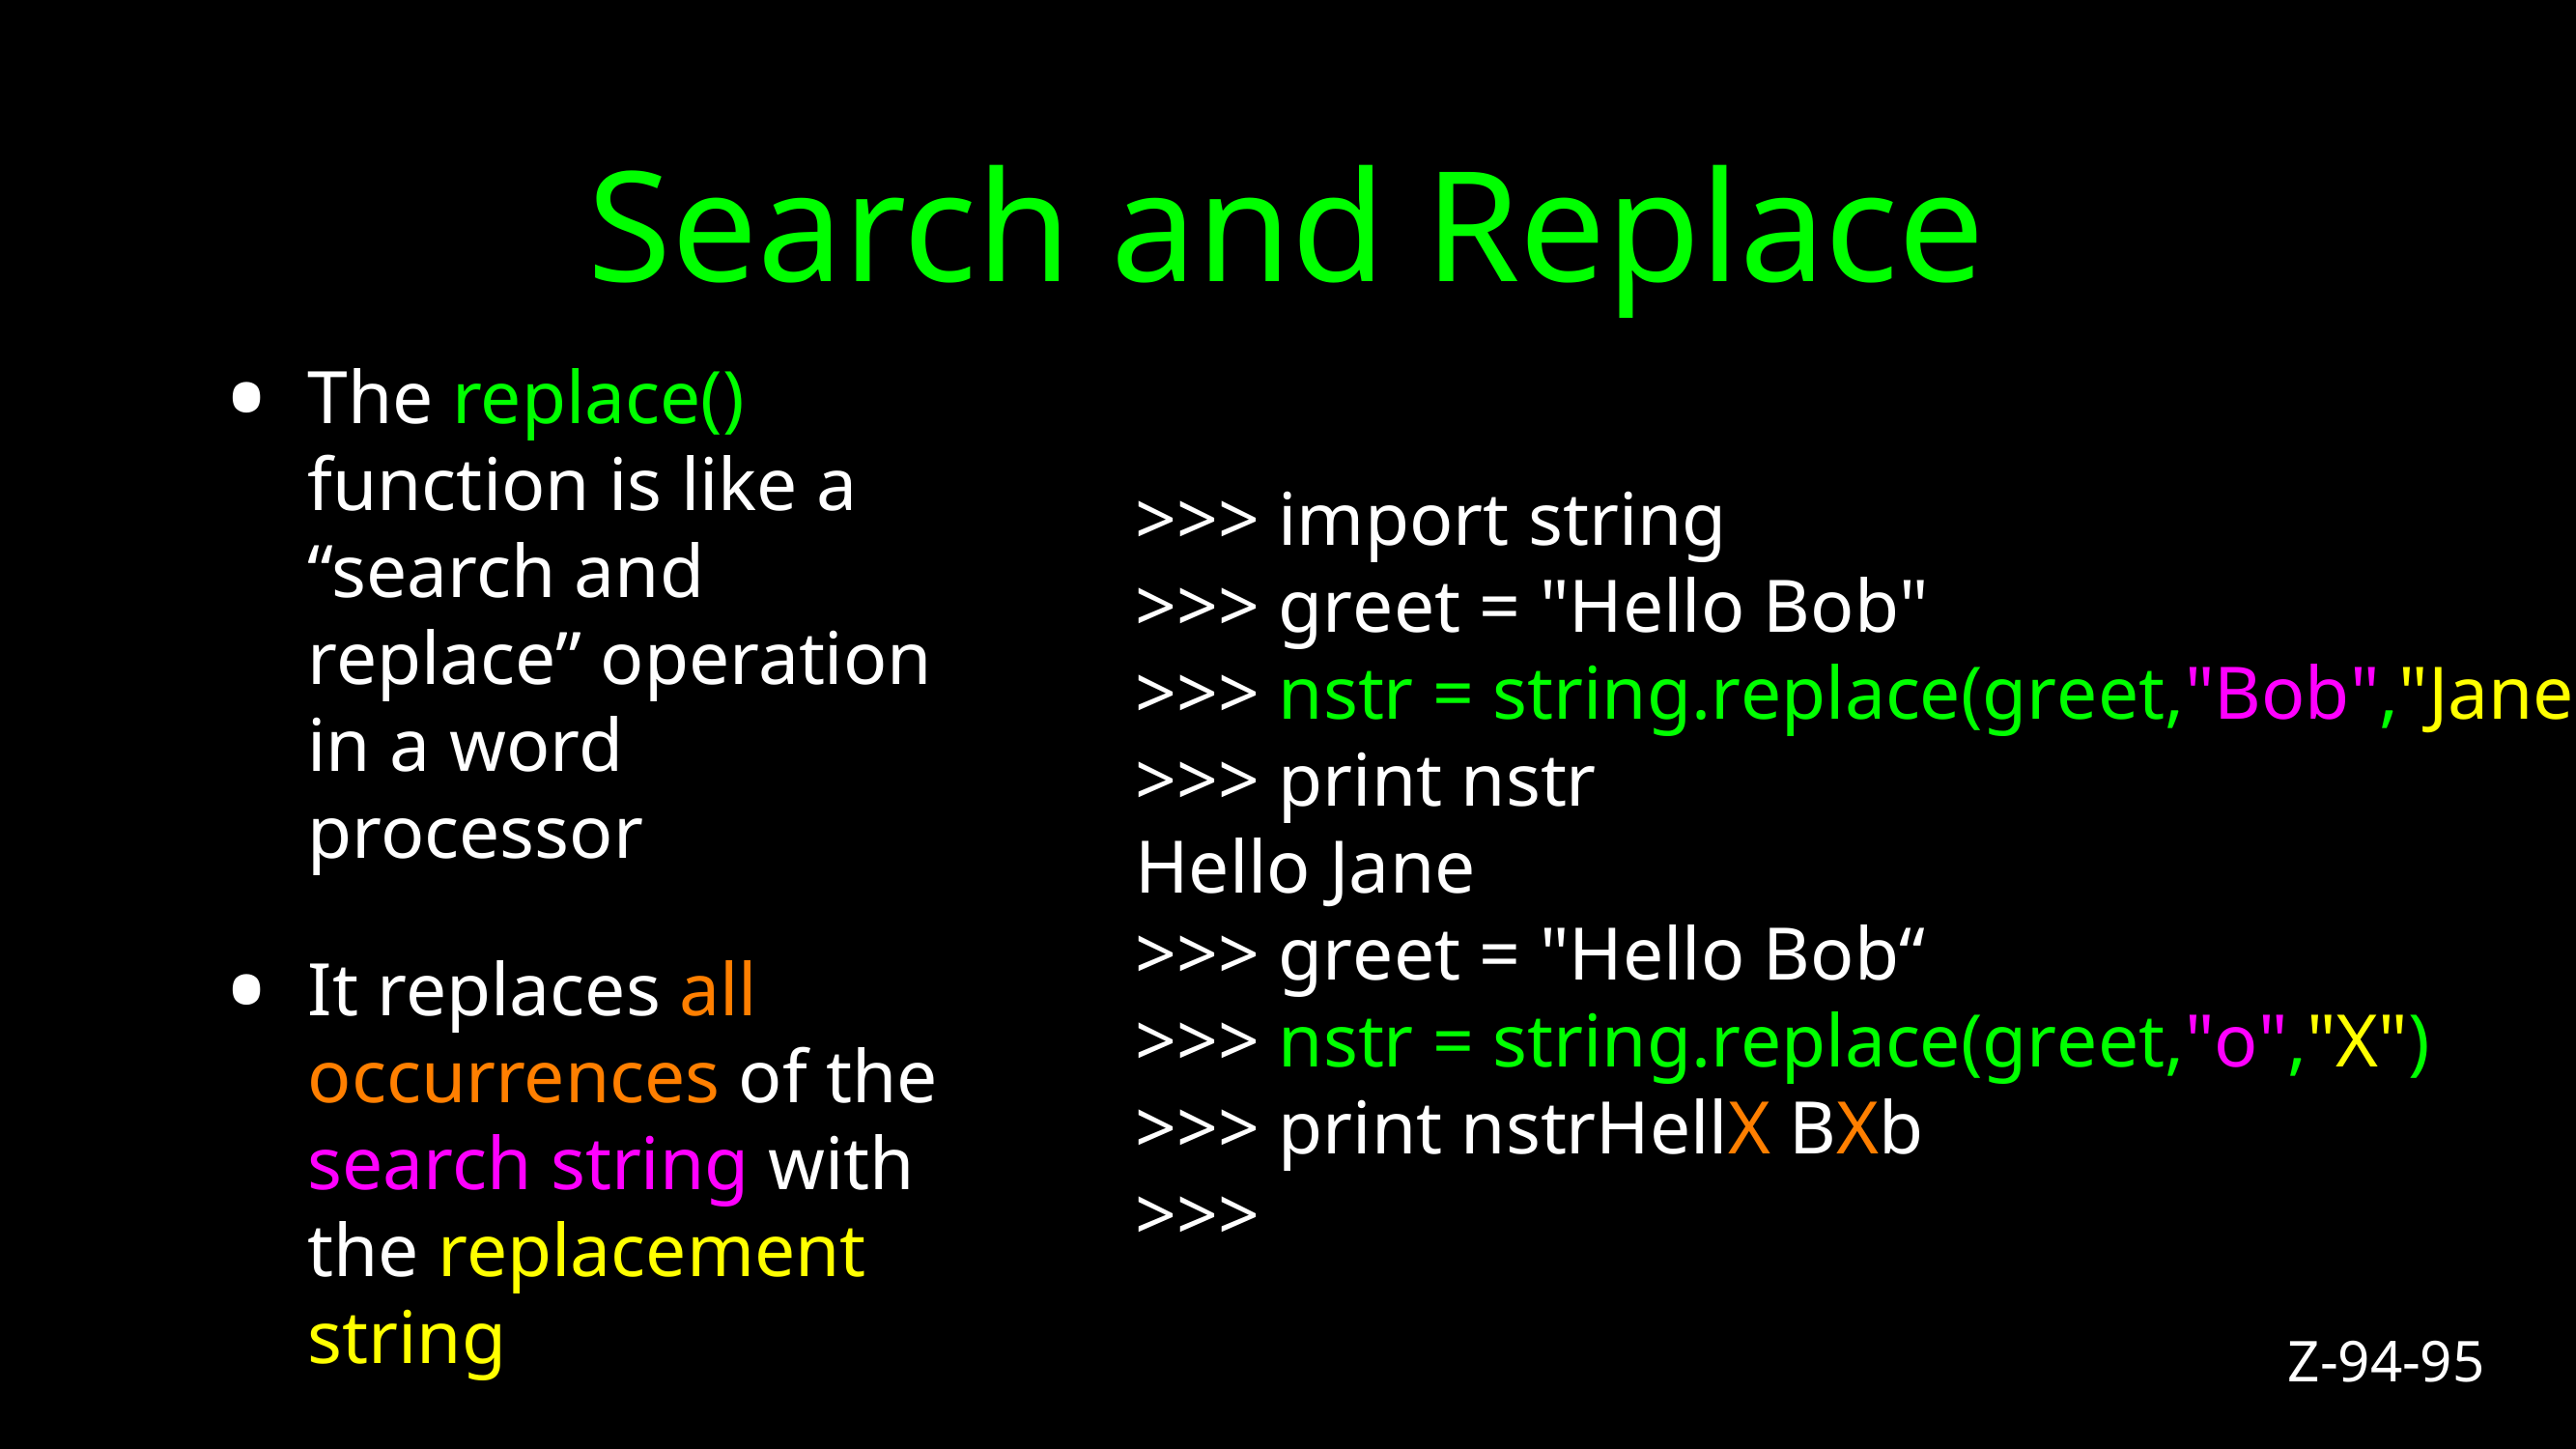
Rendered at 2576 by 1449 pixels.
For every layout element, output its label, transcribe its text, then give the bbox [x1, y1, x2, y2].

list The replace() function is like a “search and replace” operation in a word processor It replaces all occurrences of the search string with the replacement string [183, 412, 973, 1317]
text_box Z-94-95 [2223, 1319, 2550, 1400]
title Search and Replace [183, 38, 2392, 403]
text_box >>> import string >>> greet = "Hello Bob" >>> nstr = string.replace(greet,"Bob","Jane") >>> print nstr Hello Jane >>> greet = "Hello Bob“ >>> nstr = string.replace(greet,"o","X") >>> print nstrHellX BXb >>> [1135, 472, 2576, 1256]
